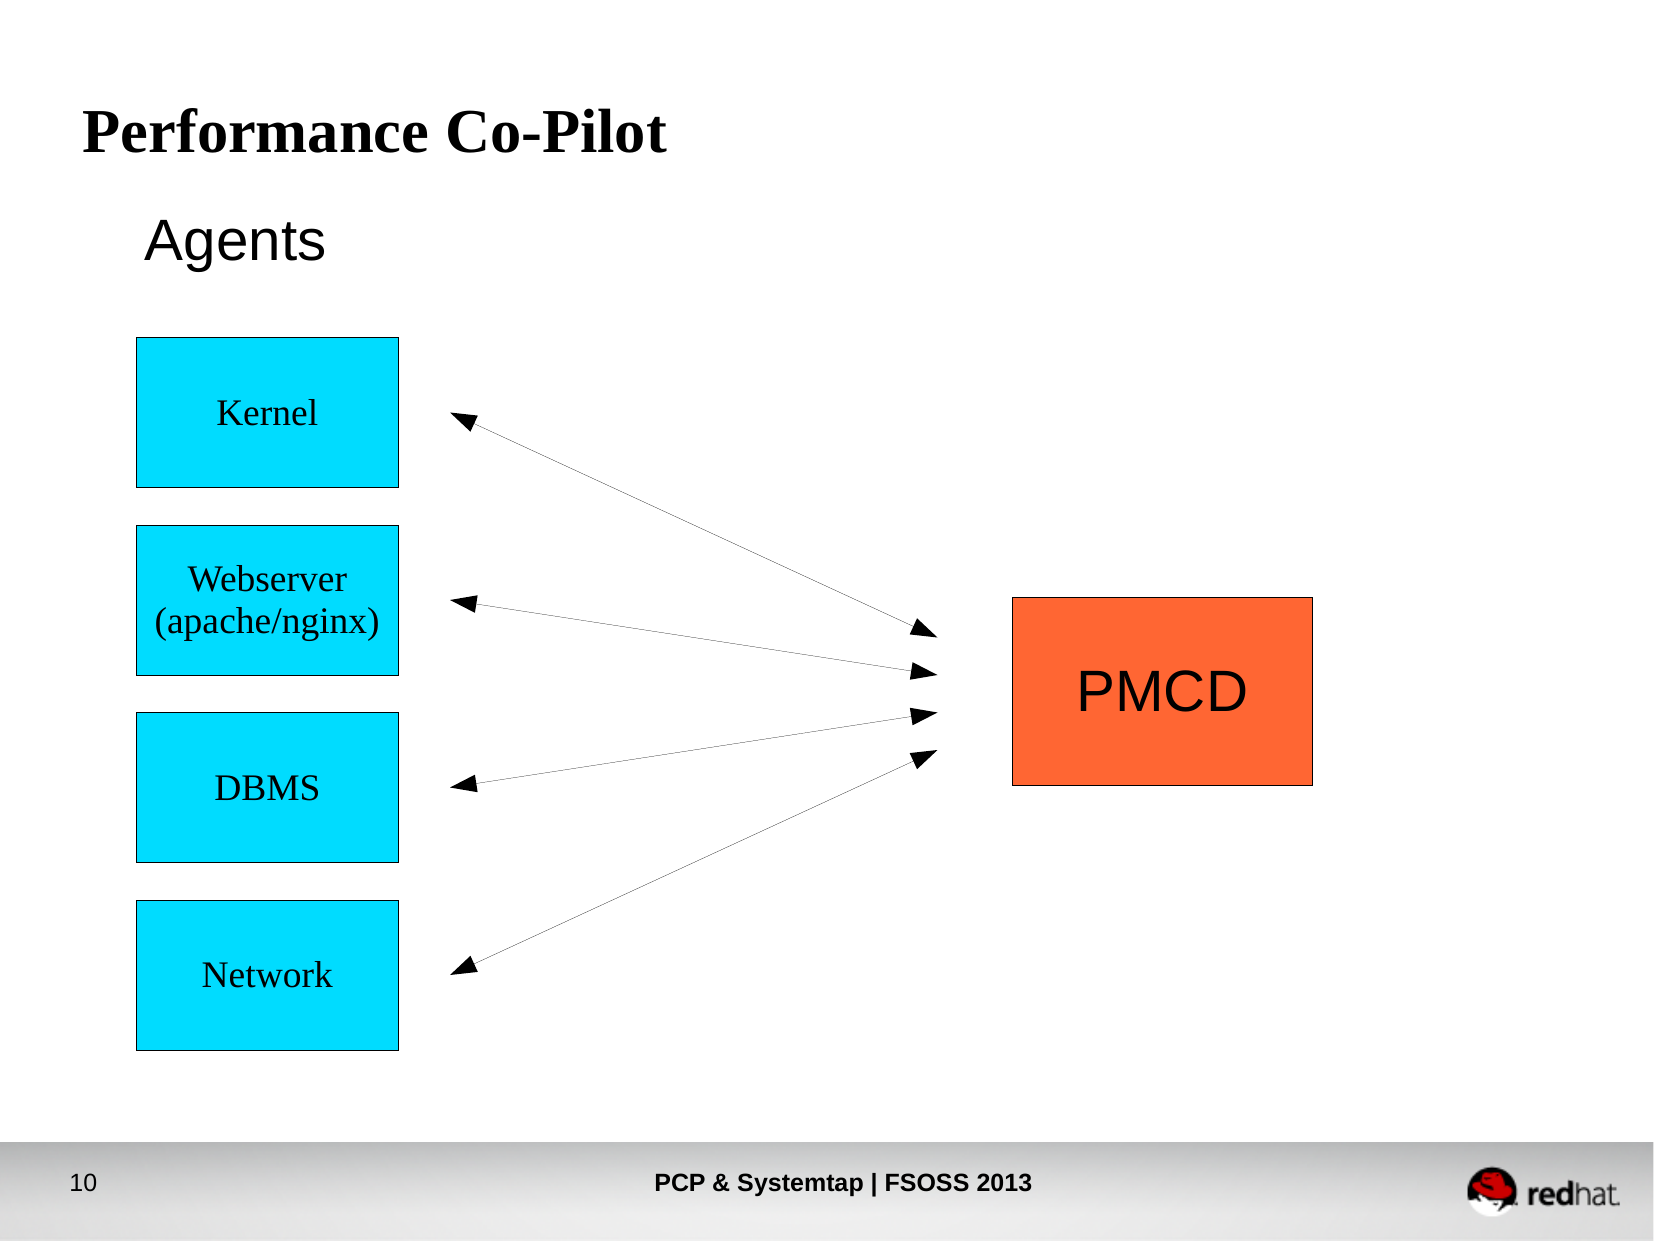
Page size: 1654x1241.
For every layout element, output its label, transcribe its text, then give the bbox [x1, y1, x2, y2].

text_box Network [136, 900, 399, 1051]
picture [0, 1142, 1654, 1241]
text_box PMCD [1012, 597, 1313, 786]
text_box Agents [130, 200, 342, 281]
text_box Webserver (apache/nginx) [136, 525, 399, 676]
title Performance Co-Pilot [82, 37, 1571, 226]
text_box Kernel [136, 337, 399, 488]
text_box DBMS [136, 712, 399, 863]
